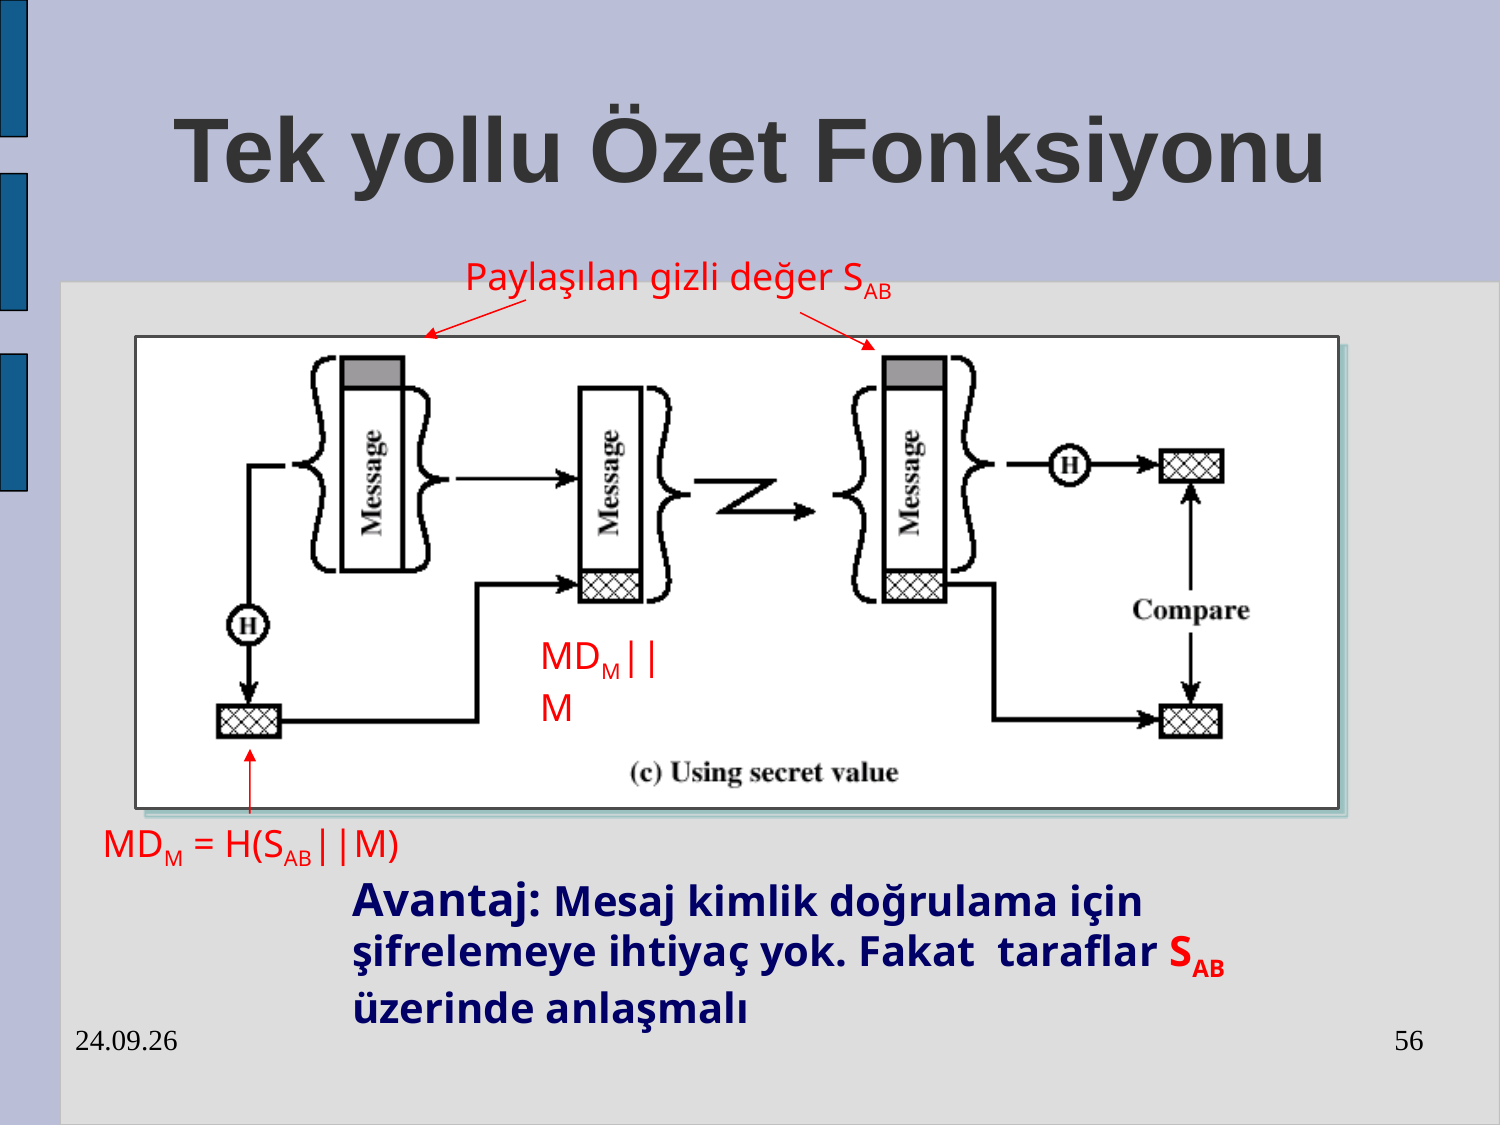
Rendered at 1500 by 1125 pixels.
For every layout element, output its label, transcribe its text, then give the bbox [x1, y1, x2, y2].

title Tek yollu Özet Fonksiyonu [112, 85, 1391, 211]
text_box Avantaj: Mesaj kimlik doğrulama için şifrelemeye ihtiyaç yok. Fakat taraflar SAB üzerinde anlaşmalı [337, 862, 1329, 1090]
text_box MDM||M [524, 624, 693, 737]
text_box MDM = H(SAB||M) [87, 812, 422, 879]
picture [137, 337, 1338, 807]
text_box Paylaşılan gizli değer SAB [450, 245, 956, 312]
